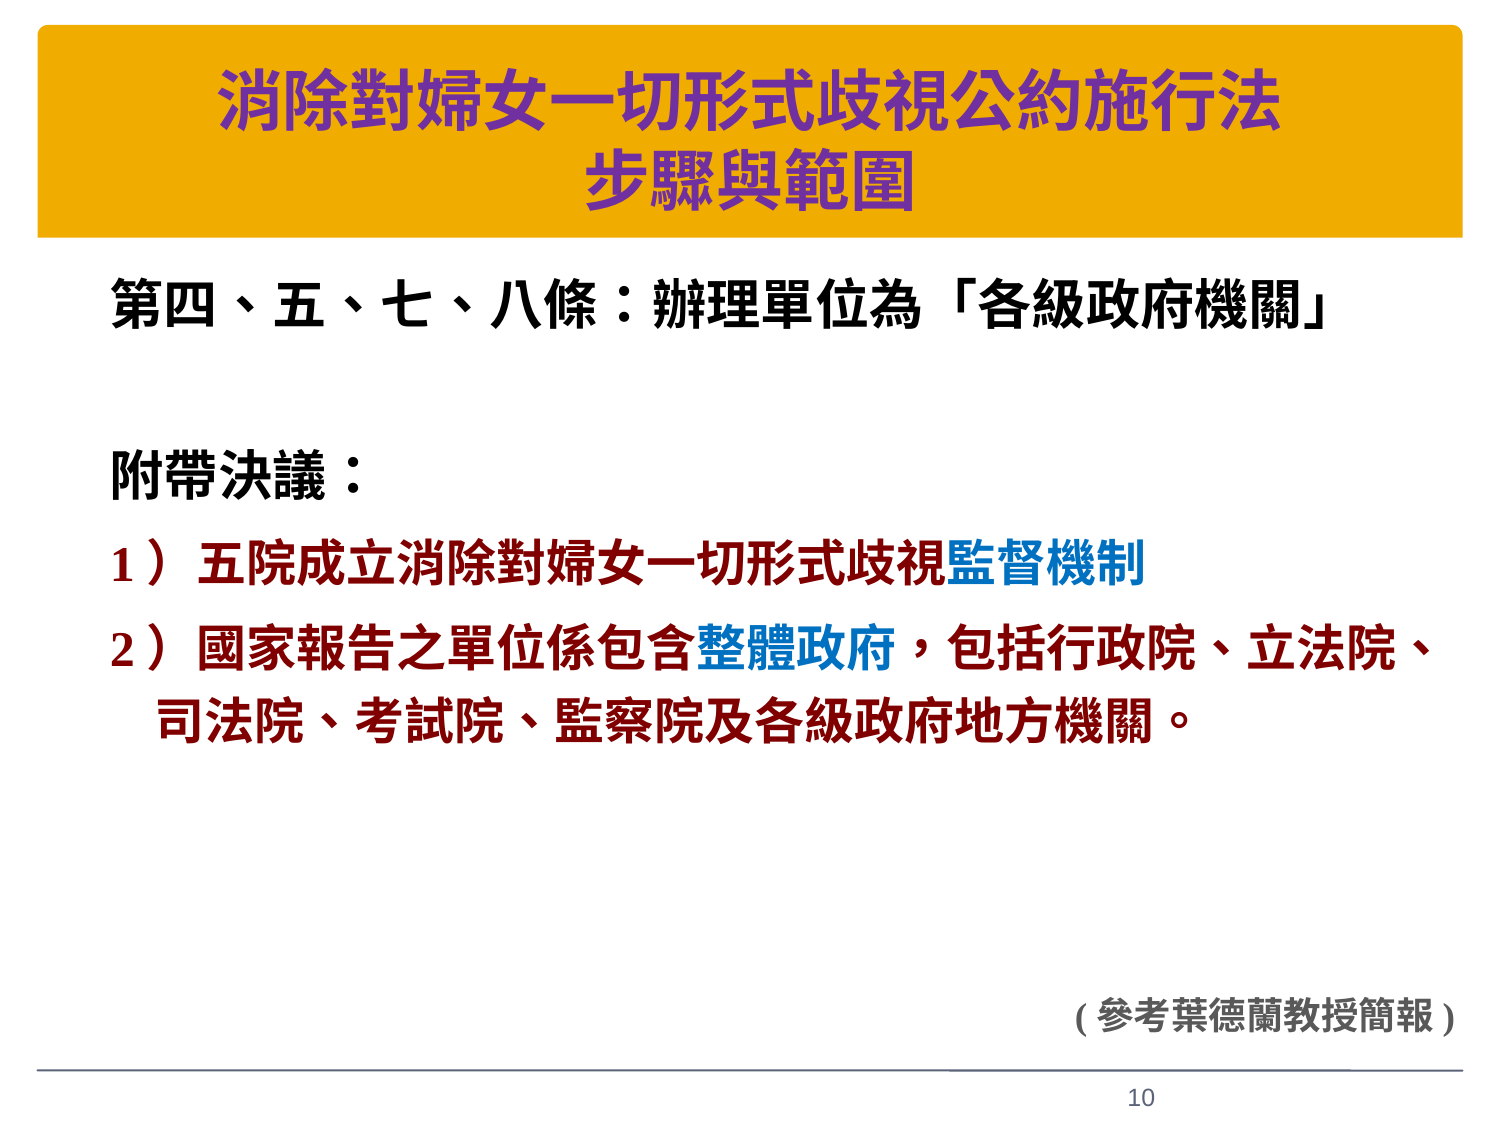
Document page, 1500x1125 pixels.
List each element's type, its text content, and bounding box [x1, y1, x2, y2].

text_box (參考葉德蘭教授簡報) [1045, 964, 1470, 1049]
text_box <編號> [1112, 1069, 1463, 1123]
list 第四、五、七、八條：辦理單位為「各級政府機關」 附帶決議： 1）五院成立消除對婦女一切形式歧視監督機制 2）國家報告之單位係包含整體政府，包括行政院、立法院、司法院、考試院、監察院及各級政府地方機關。 [50, 262, 1451, 1051]
title 消除對婦女一切形式歧視公約施行法 步驟與範圍 [50, 45, 1451, 233]
